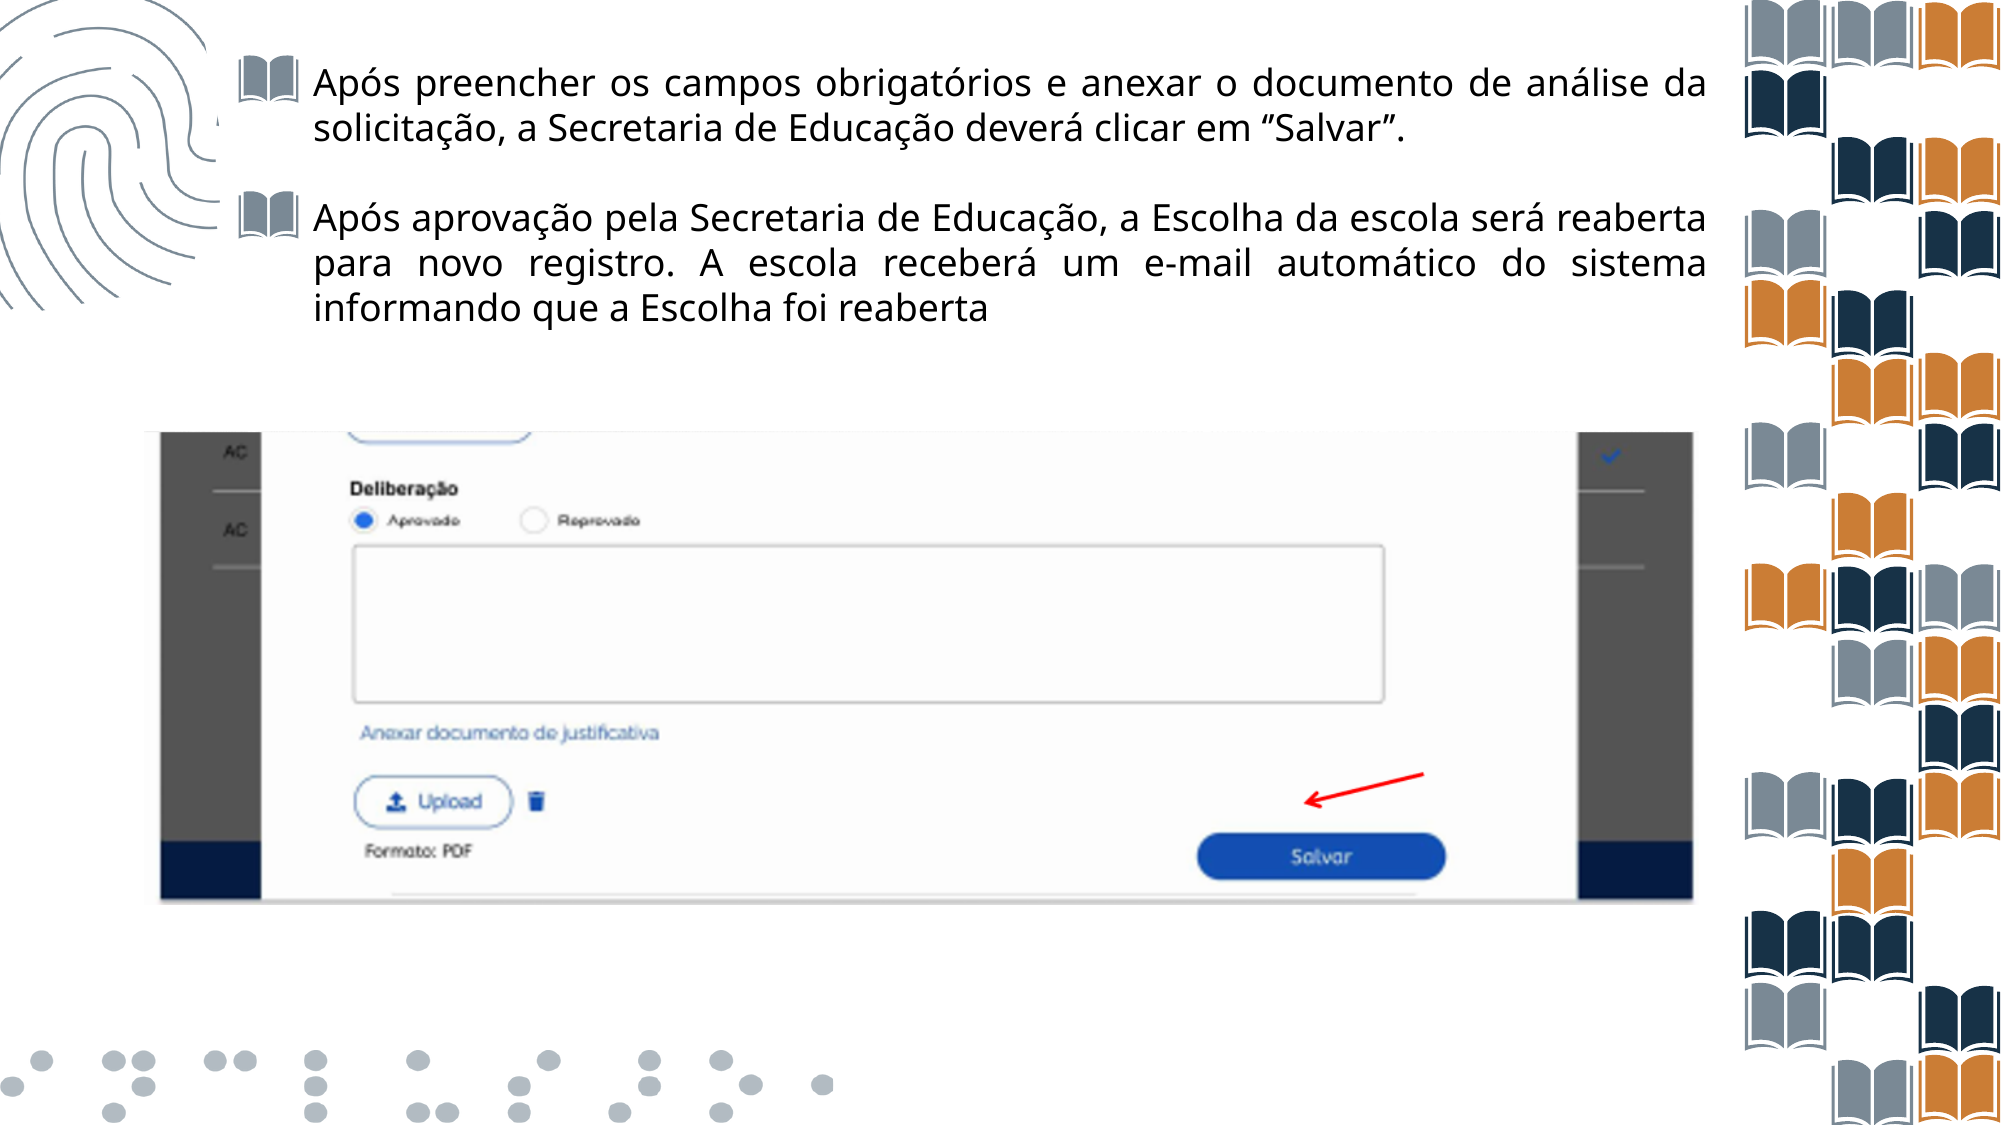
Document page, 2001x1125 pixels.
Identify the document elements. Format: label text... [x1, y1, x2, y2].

text_box [1918, 349, 2000, 492]
text_box [1918, 561, 2000, 841]
text_box [1831, 636, 1914, 708]
text_box [1918, 207, 2000, 279]
text_box [1918, 134, 2000, 206]
text_box [1831, 563, 1914, 635]
text_box [1831, 0, 1914, 69]
text_box [1744, 206, 1827, 348]
text_box [1918, 0, 2000, 71]
picture [144, 432, 1699, 905]
text_box [0, 1050, 834, 1123]
text_box [1744, 0, 1827, 139]
text_box [1831, 1056, 1914, 1125]
text_box [1744, 560, 1827, 632]
text_box [1831, 287, 1914, 427]
text_box [1744, 769, 1827, 840]
text_box [1831, 489, 1914, 561]
text_box [1744, 907, 1827, 1051]
text_box [1918, 982, 2000, 1123]
text_box [1831, 133, 1914, 205]
text_box [0, 0, 299, 318]
text_box [1831, 775, 1914, 984]
text_box [1744, 419, 1827, 491]
text_box [238, 53, 298, 103]
text_box Após preencher os campos obrigatórios e anexar o documento de análise da solicitação, a Secretaria de Educação deverá clicar em ‘’Salvar’’. Após aprovação pela Secretaria de Educação, a Escolha da escola será reaberta para novo registro. A escola receberá um e-mail automático do sistema informando que a Escolha foi reaberta [298, 51, 1724, 340]
